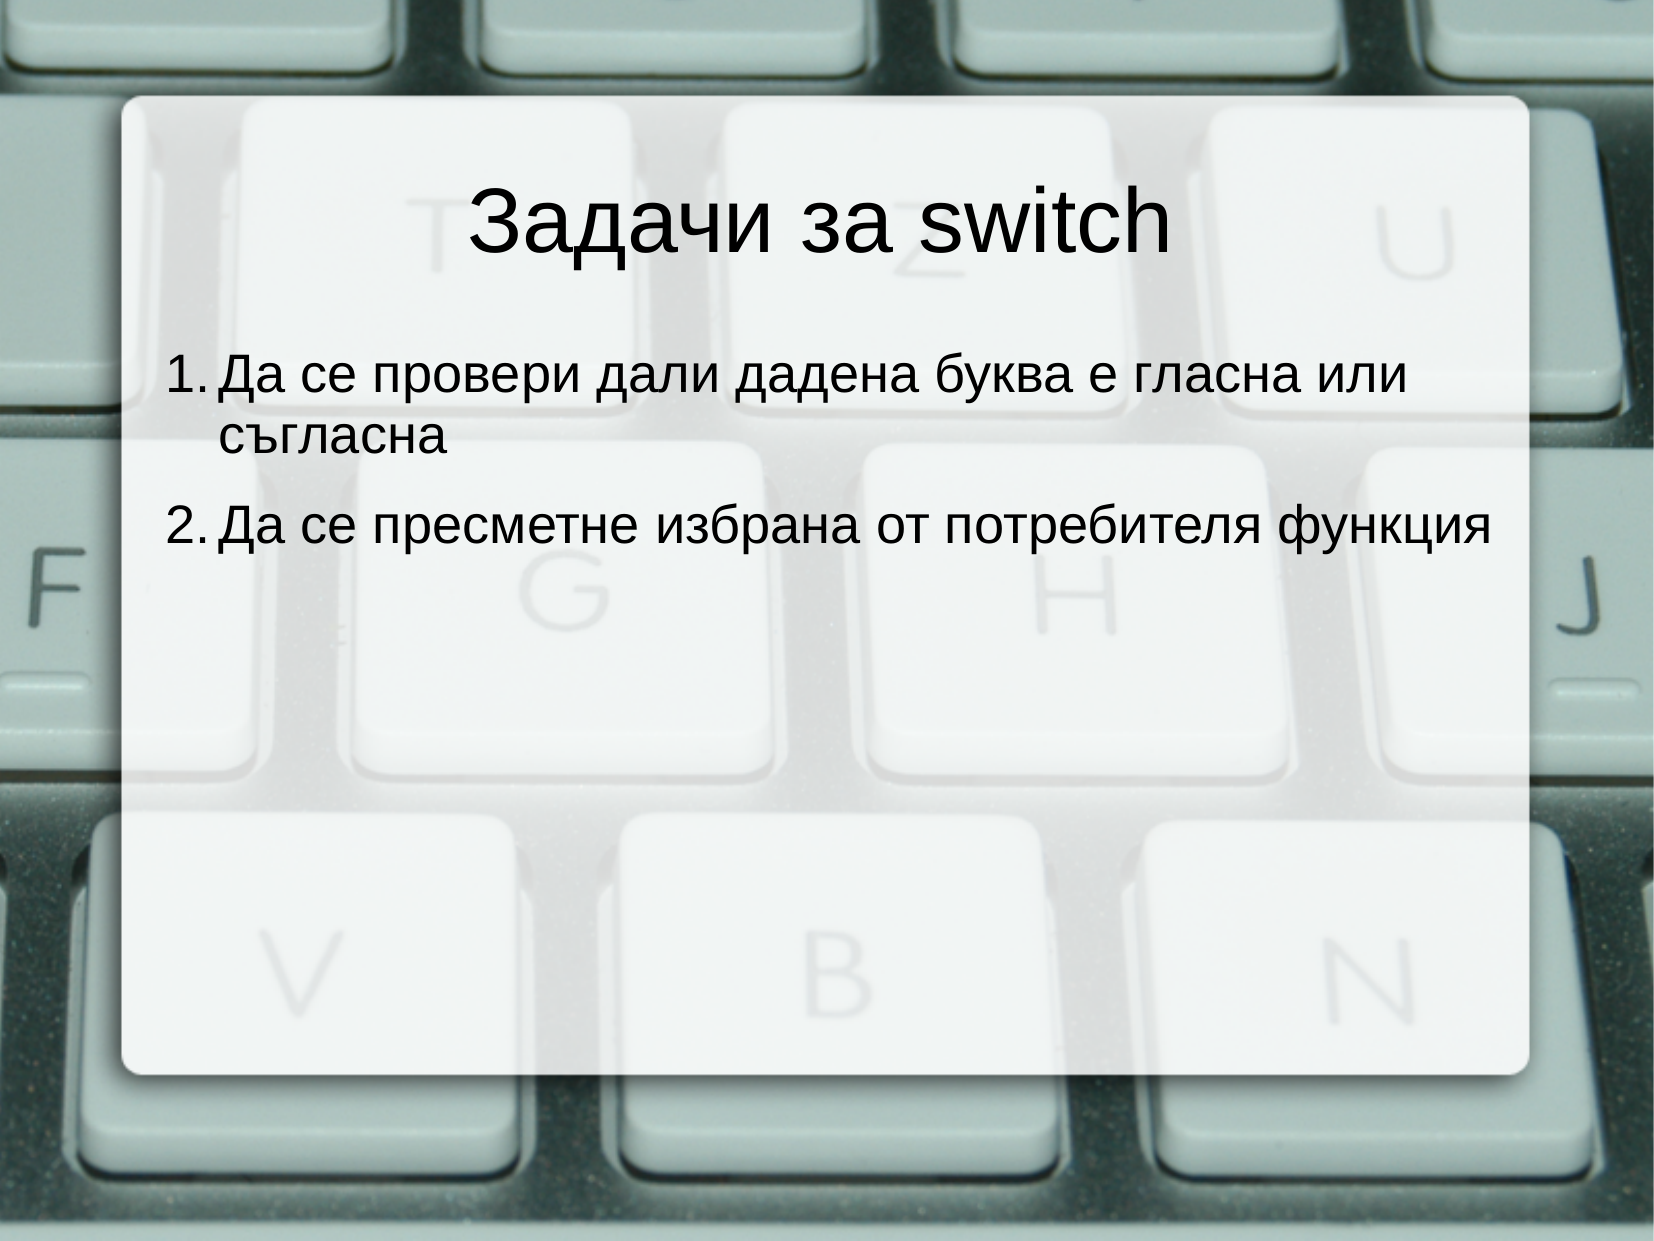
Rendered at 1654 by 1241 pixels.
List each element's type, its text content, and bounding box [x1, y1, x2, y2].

title Задачи за switch [135, 117, 1506, 325]
list Да се провери дали дадена буква е гласна или съгласна Да се пресметне избрана от потребителя функция [147, 343, 1506, 1063]
picture [0, 0, 1654, 1241]
